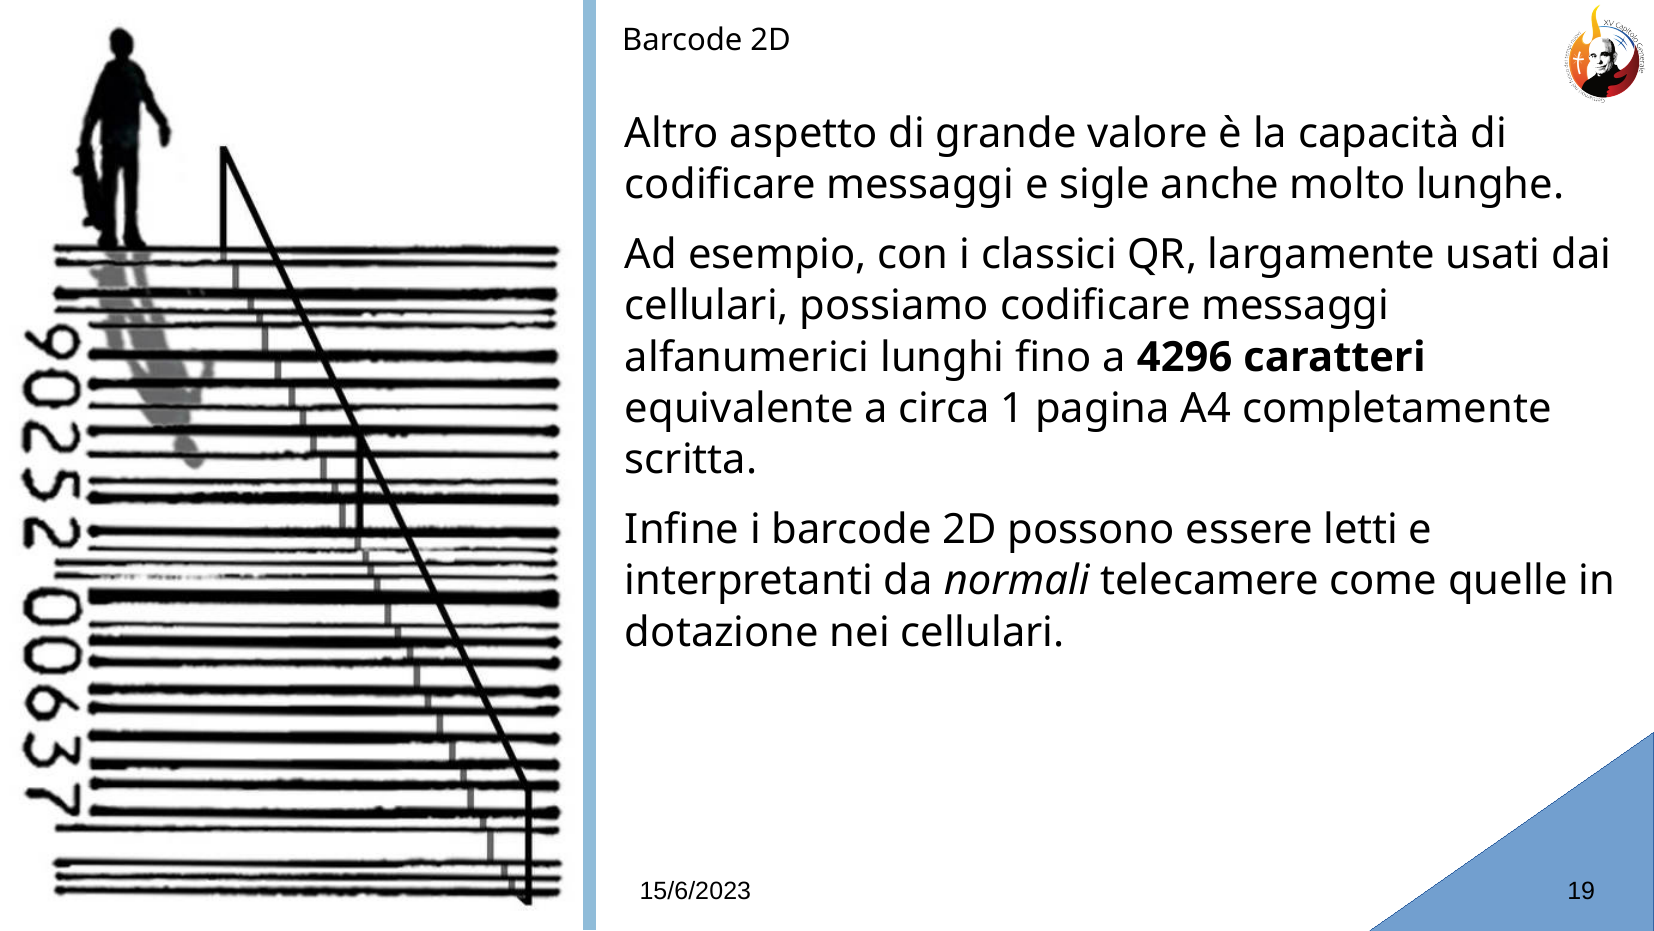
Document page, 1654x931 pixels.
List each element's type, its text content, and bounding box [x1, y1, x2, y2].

list Altro aspetto di grande valore è la capacità di codificare messaggi e sigle anche molto lunghe. Ad esempio, con i classici QR, largamente usati dai cellulari, possiamo codificare messaggi alfanumerici lunghi fino a 4296 caratteri equivalente a circa 1 pagina A4 completamente scritta. Infine i barcode 2D possono essere letti e interpretanti da normali telecamere come quelle in dotazione nei cellulari. [624, 106, 1621, 771]
picture [1563, 4, 1646, 103]
picture [0, 0, 583, 931]
text_box Barcode 2D [607, 9, 1340, 63]
